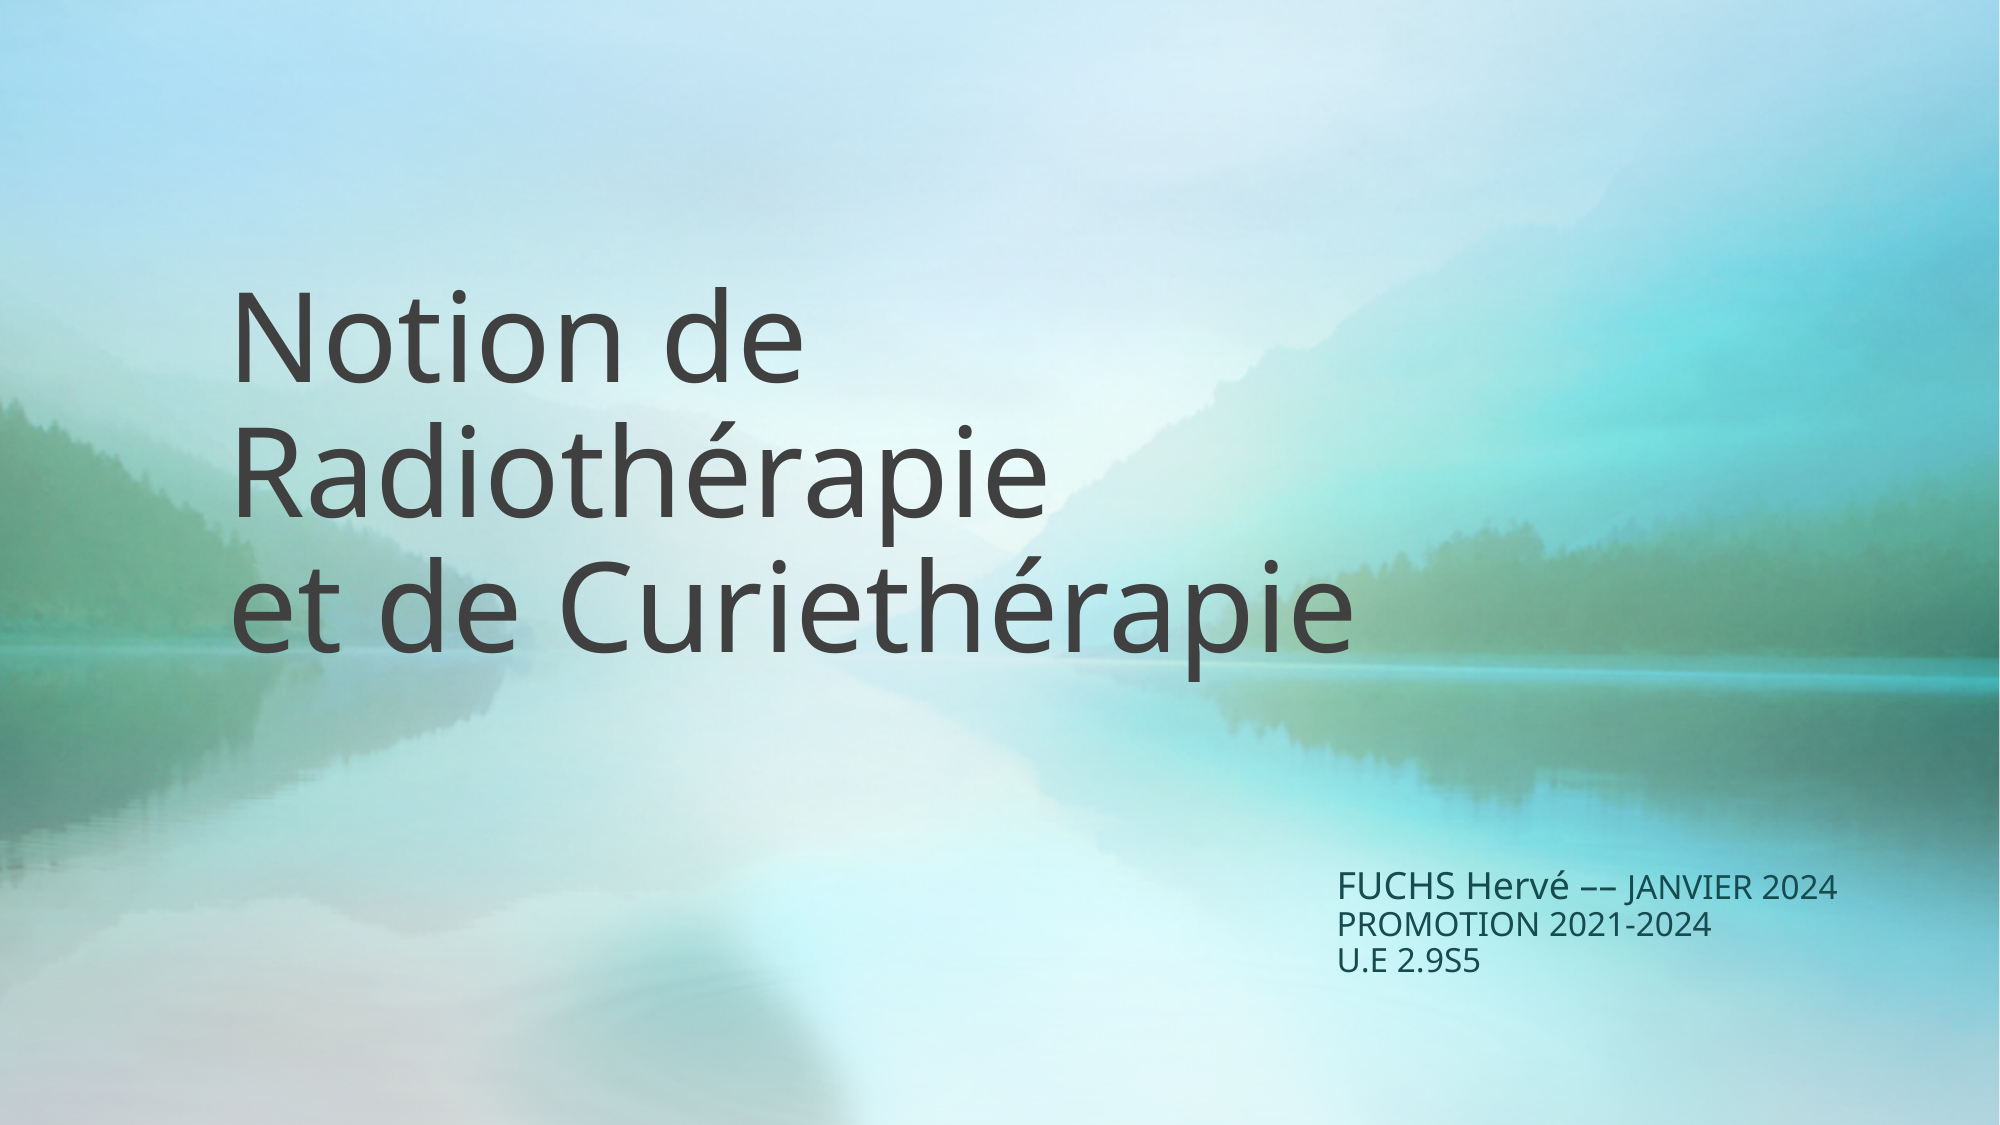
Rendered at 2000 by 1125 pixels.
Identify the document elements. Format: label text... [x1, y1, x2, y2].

text_box FUCHS Hervé –– JANVIER 2024 PROMOTION 2021-2024 U.E 2.9S5 [1321, 859, 1948, 989]
title Notion de Radiothérapie et de Curiethérapie [212, 162, 1600, 688]
